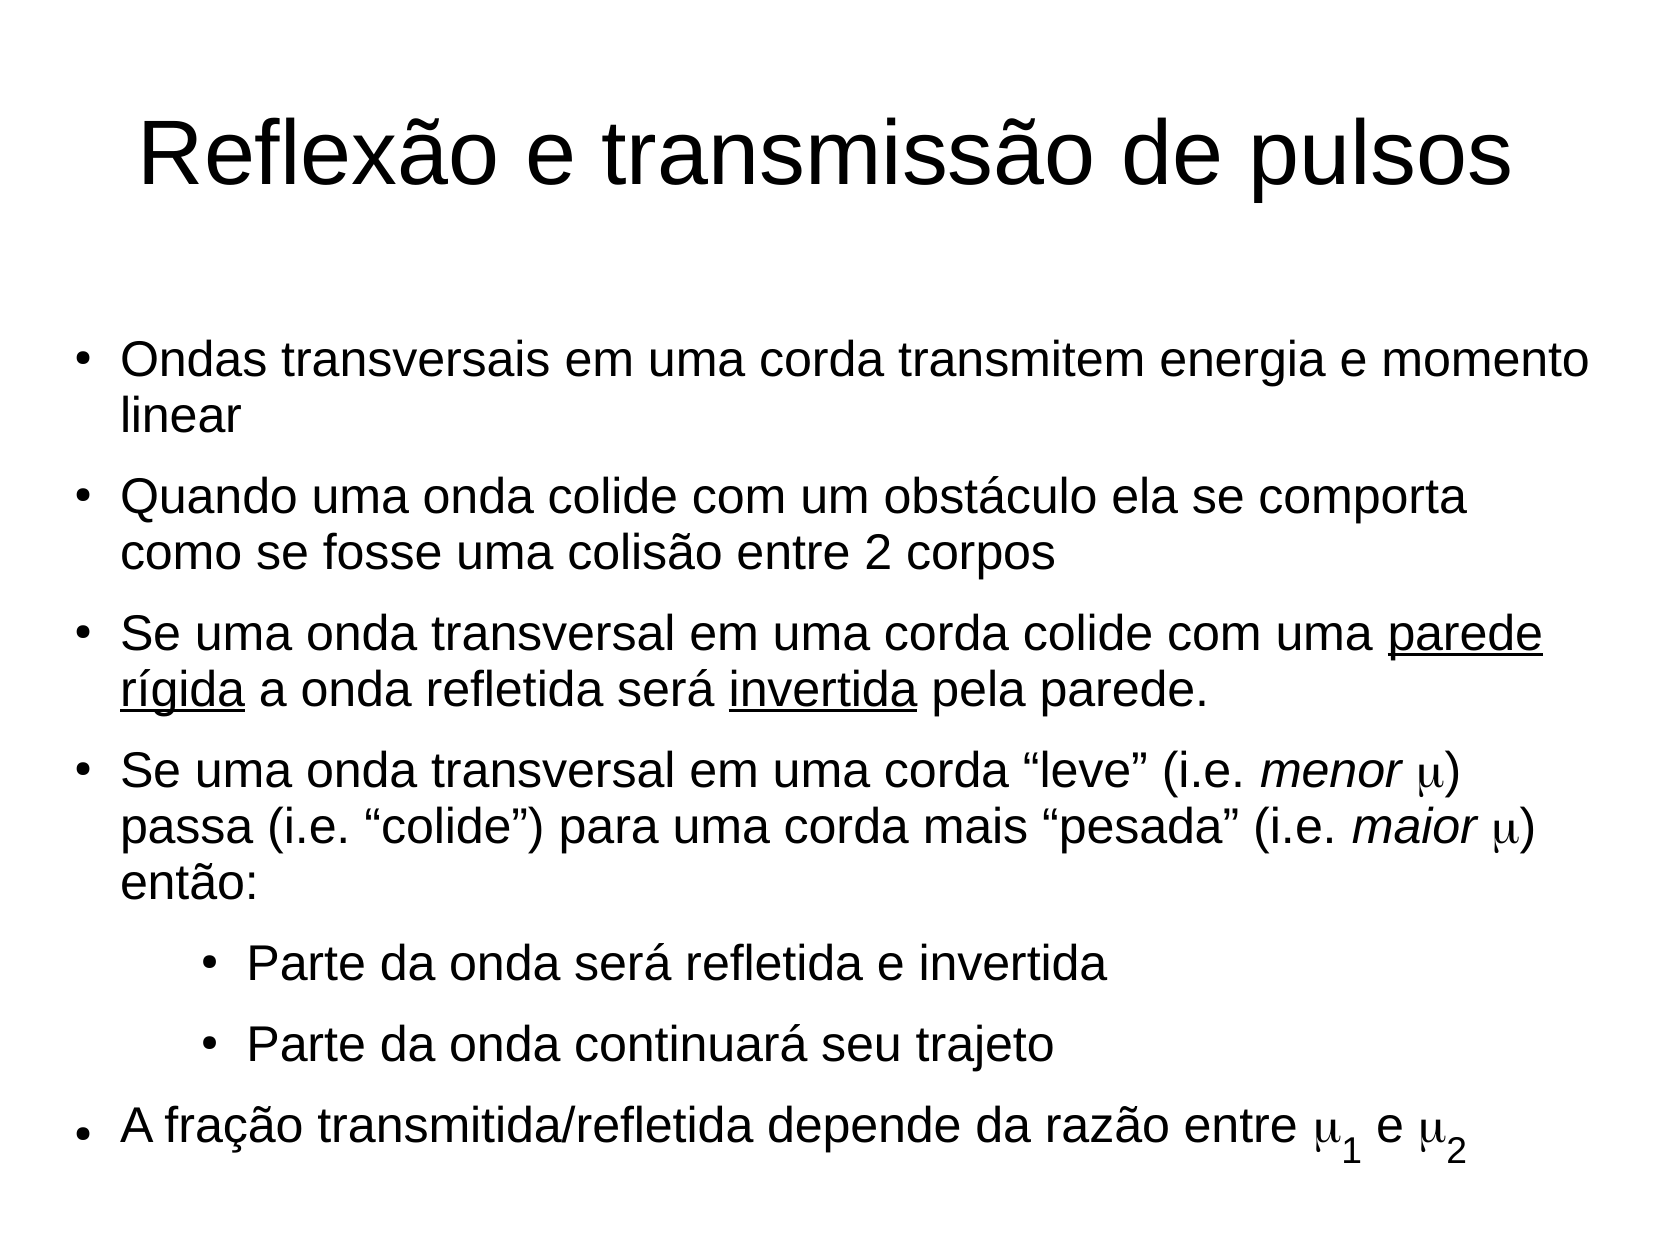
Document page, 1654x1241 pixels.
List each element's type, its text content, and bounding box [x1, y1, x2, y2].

list Ondas transversais em uma corda transmitem energia e momento linear Quando uma onda colide com um obstáculo ela se comporta como se fosse uma colisão entre 2 corpos Se uma onda transversal em uma corda colide com uma parede rígida a onda refletida será invertida pela parede. Se uma onda transversal em uma corda “leve” (i.e. menor m) passa (i.e. “colide”) para uma corda mais “pesada” (i.e. maior m) então: Parte da onda será refletida e invertida Parte da onda continuará seu trajeto A fração transmitida/refletida depende da razão entre m1 e m2 [59, 331, 1595, 1188]
title Reflexão e transmissão de pulsos [82, 49, 1571, 257]
